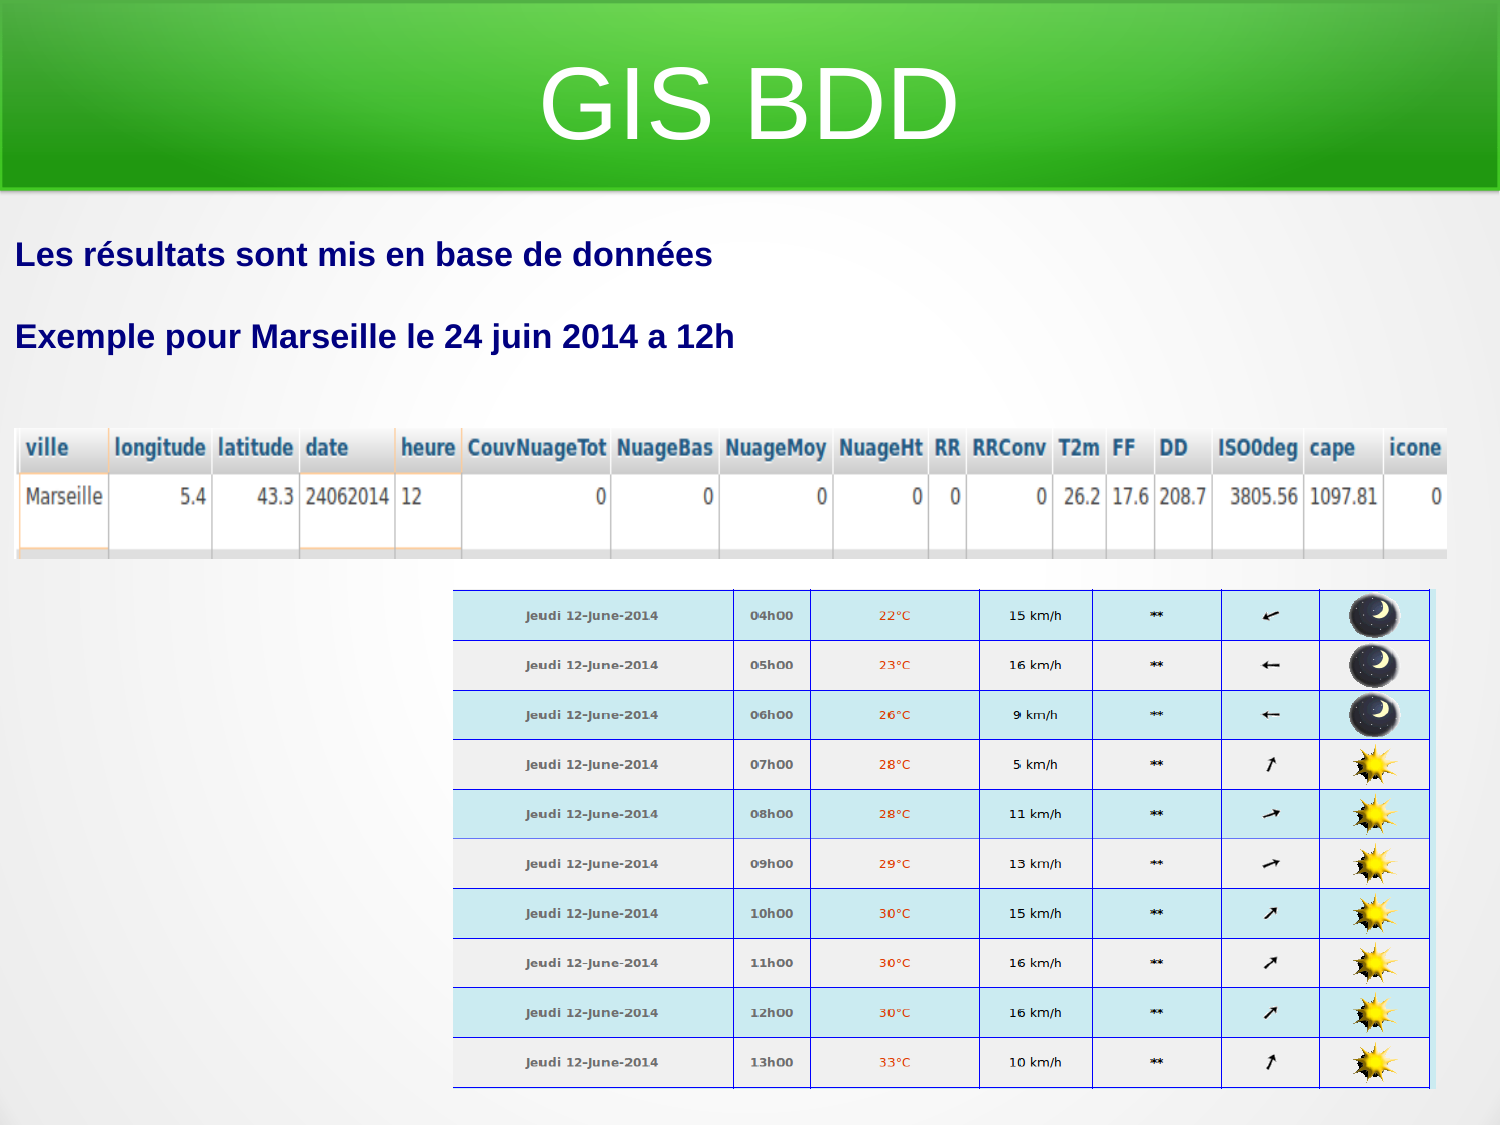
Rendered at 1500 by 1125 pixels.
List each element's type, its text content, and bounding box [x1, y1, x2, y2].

title GIS BDD [75, 41, 1425, 166]
picture [14, 428, 1447, 559]
text_box Les résultats sont mis en base de données Exemple pour Marseille le 24 juin 2014 a 12h [0, 224, 1308, 363]
picture [453, 589, 1436, 1089]
